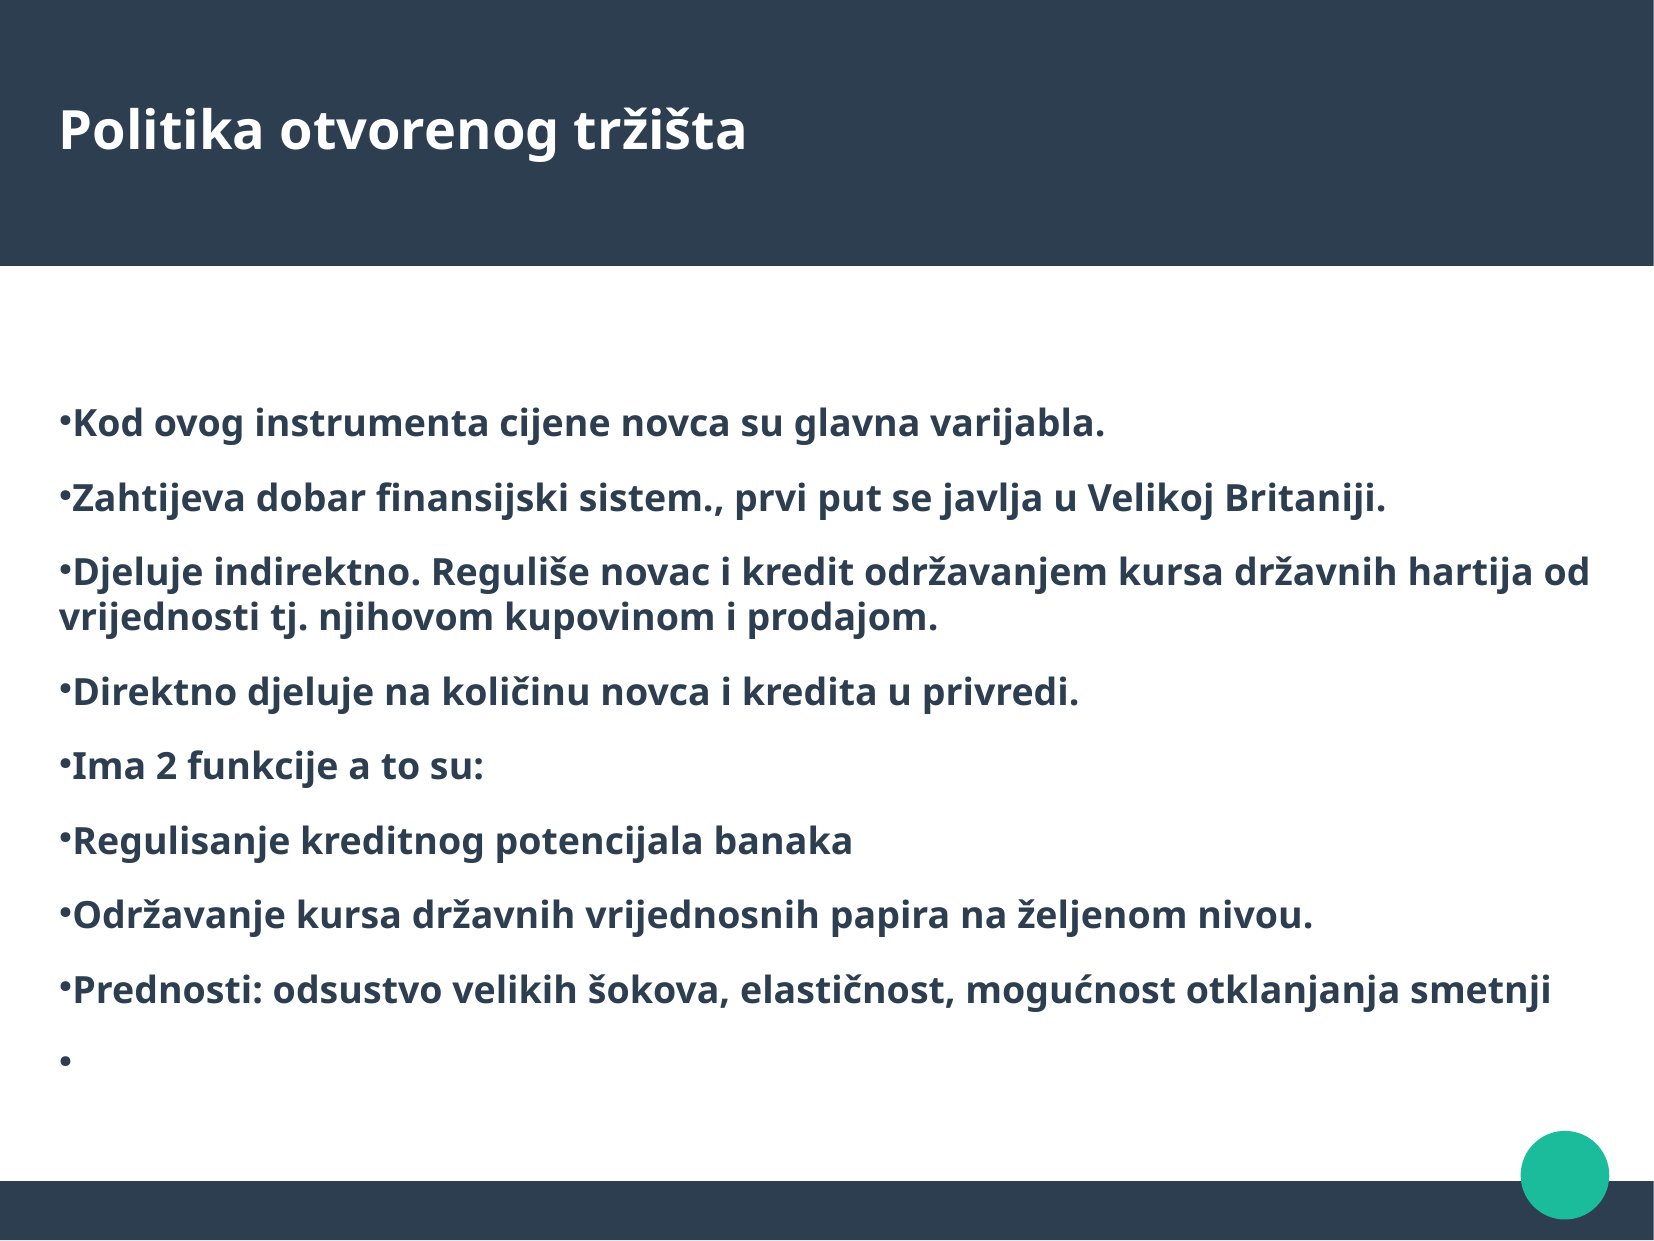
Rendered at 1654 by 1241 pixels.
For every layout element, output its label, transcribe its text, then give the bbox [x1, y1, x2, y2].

list Kod ovog instrumenta cijene novca su glavna varijabla. Zahtijeva dobar finansijski sistem., prvi put se javlja u Velikoj Britaniji. Djeluje indirektno. Reguliše novac i kredit održavanjem kursa državnih hartija od vrijednosti tj. njihovom kupovinom i prodajom. Direktno djeluje na količinu novca i kredita u privredi. Ima 2 funkcije a to su: Regulisanje kreditnog potencijala banaka Održavanje kursa državnih vrijednosnih papira na željenom nivou. Prednosti: odsustvo velikih šokova, elastičnost, mogućnost otklanjanja smetnji [59, 324, 1595, 1152]
title Politika otvorenog tržišta [59, 49, 1595, 207]
